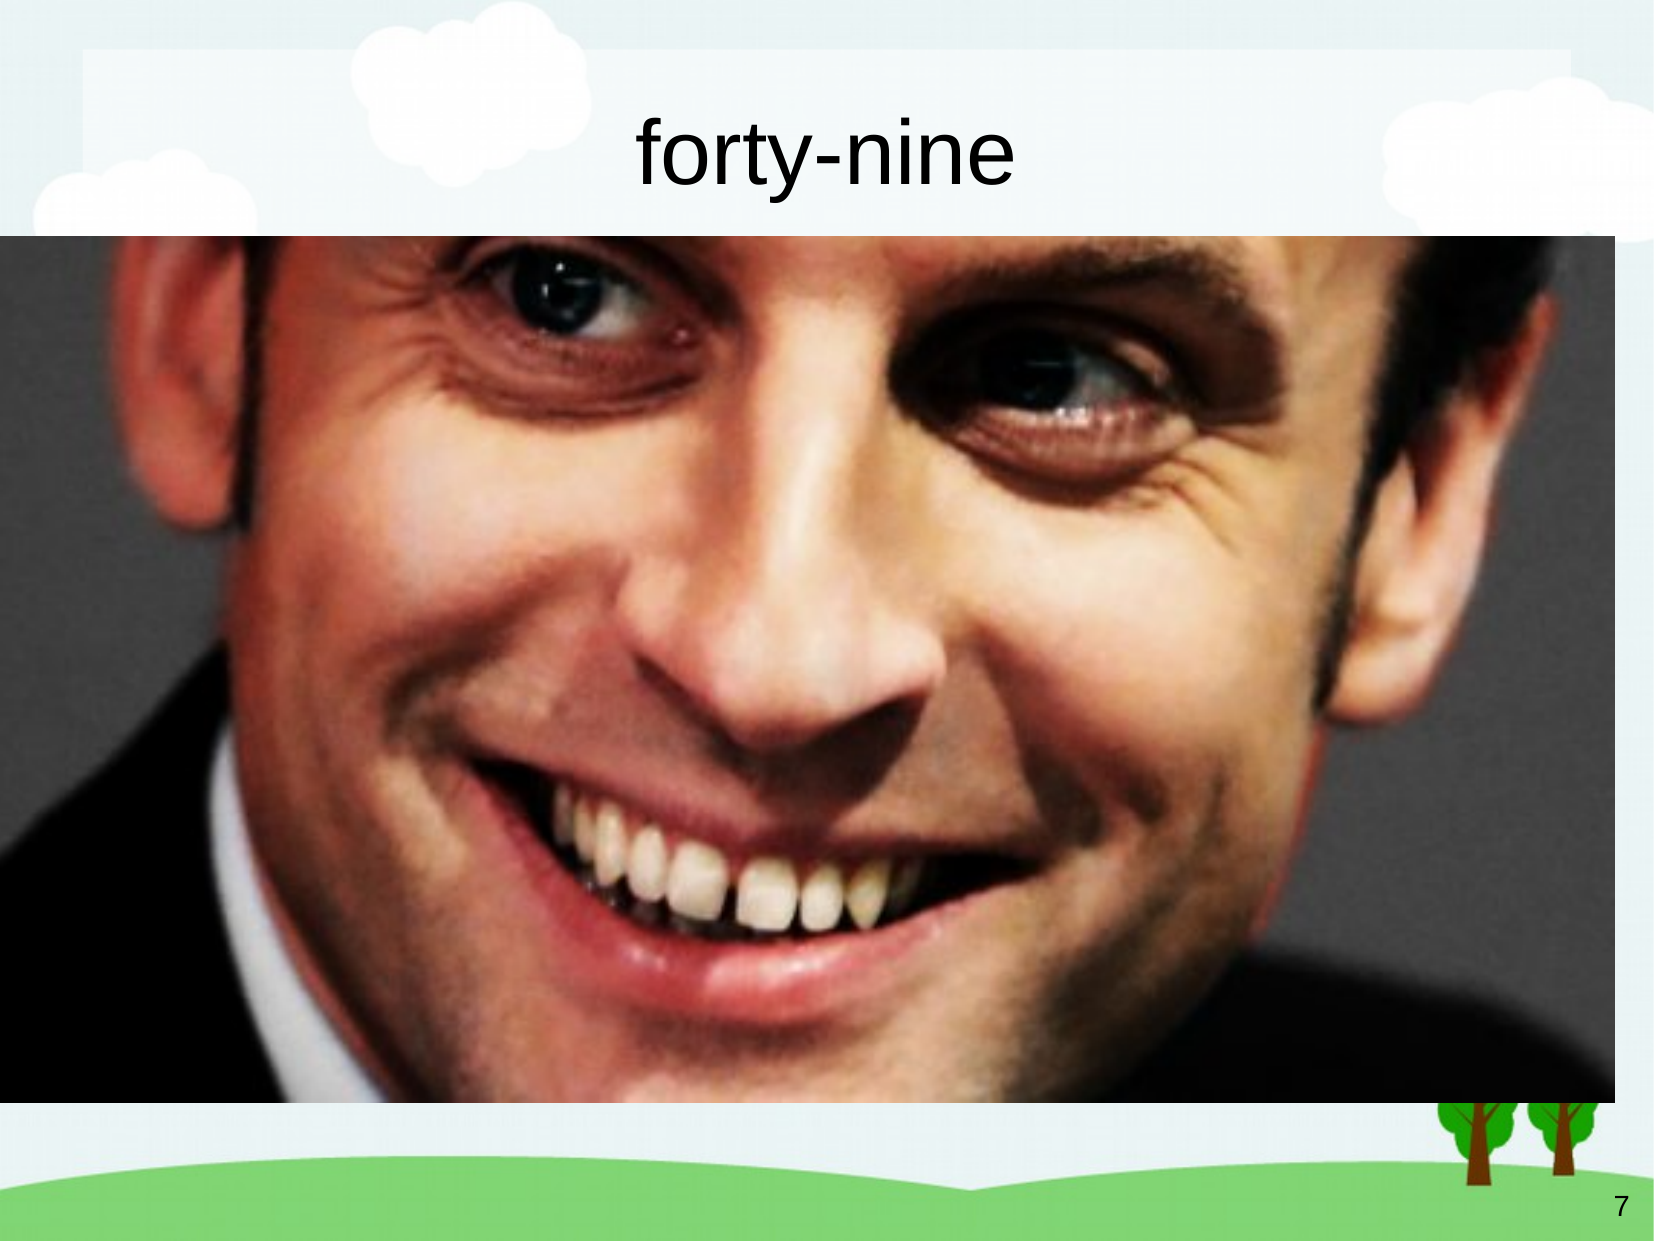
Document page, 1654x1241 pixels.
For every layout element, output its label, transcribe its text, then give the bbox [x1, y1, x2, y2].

picture [0, 0, 1654, 1241]
title forty-nine [82, 49, 1571, 236]
